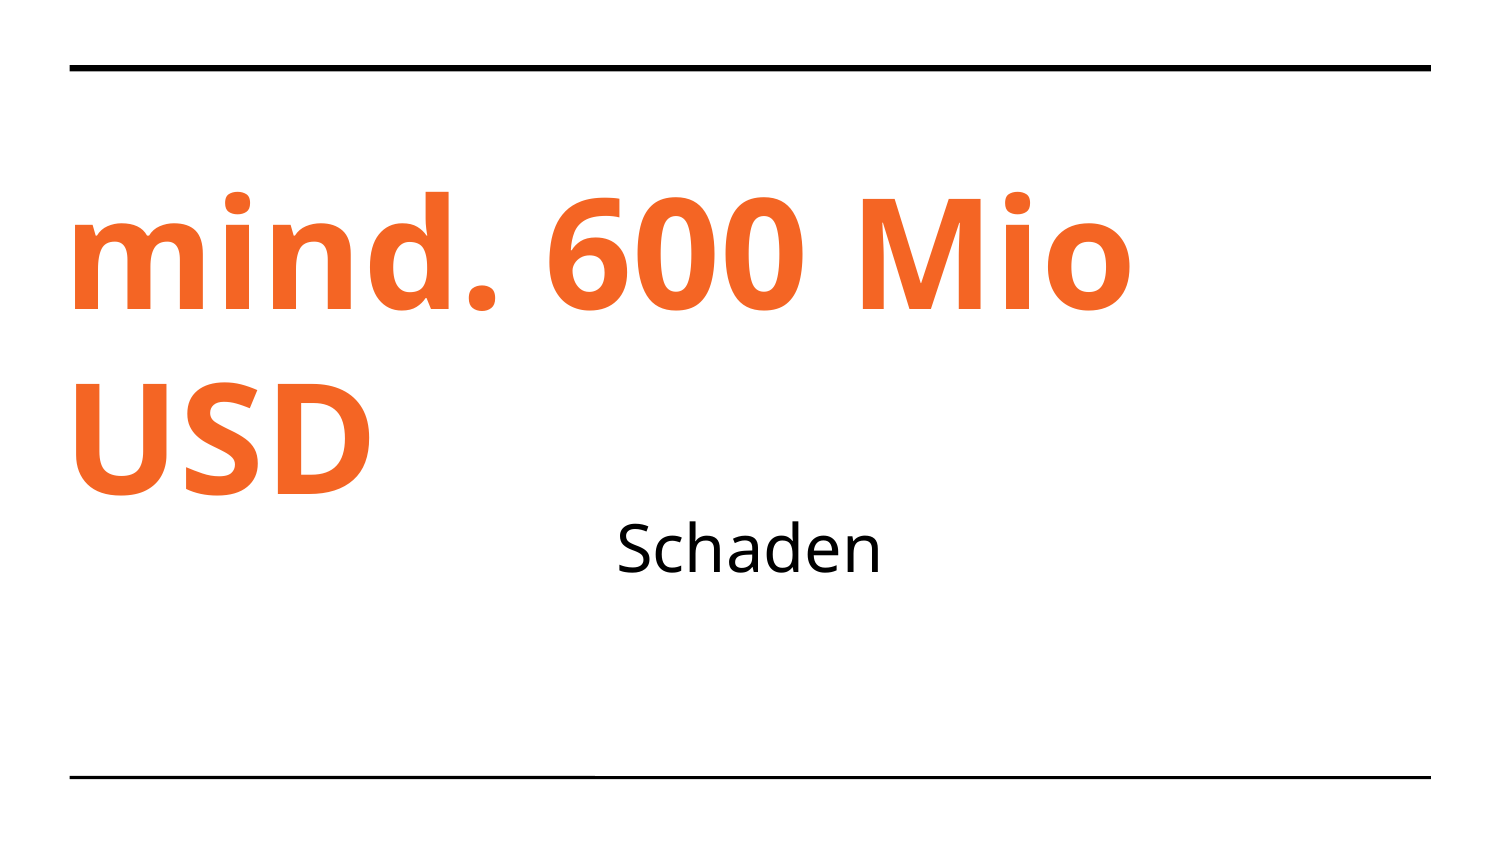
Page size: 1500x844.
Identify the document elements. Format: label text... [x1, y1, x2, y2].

list Schaden [140, 478, 1360, 655]
title mind. 600 Mio USD [48, 214, 1413, 467]
